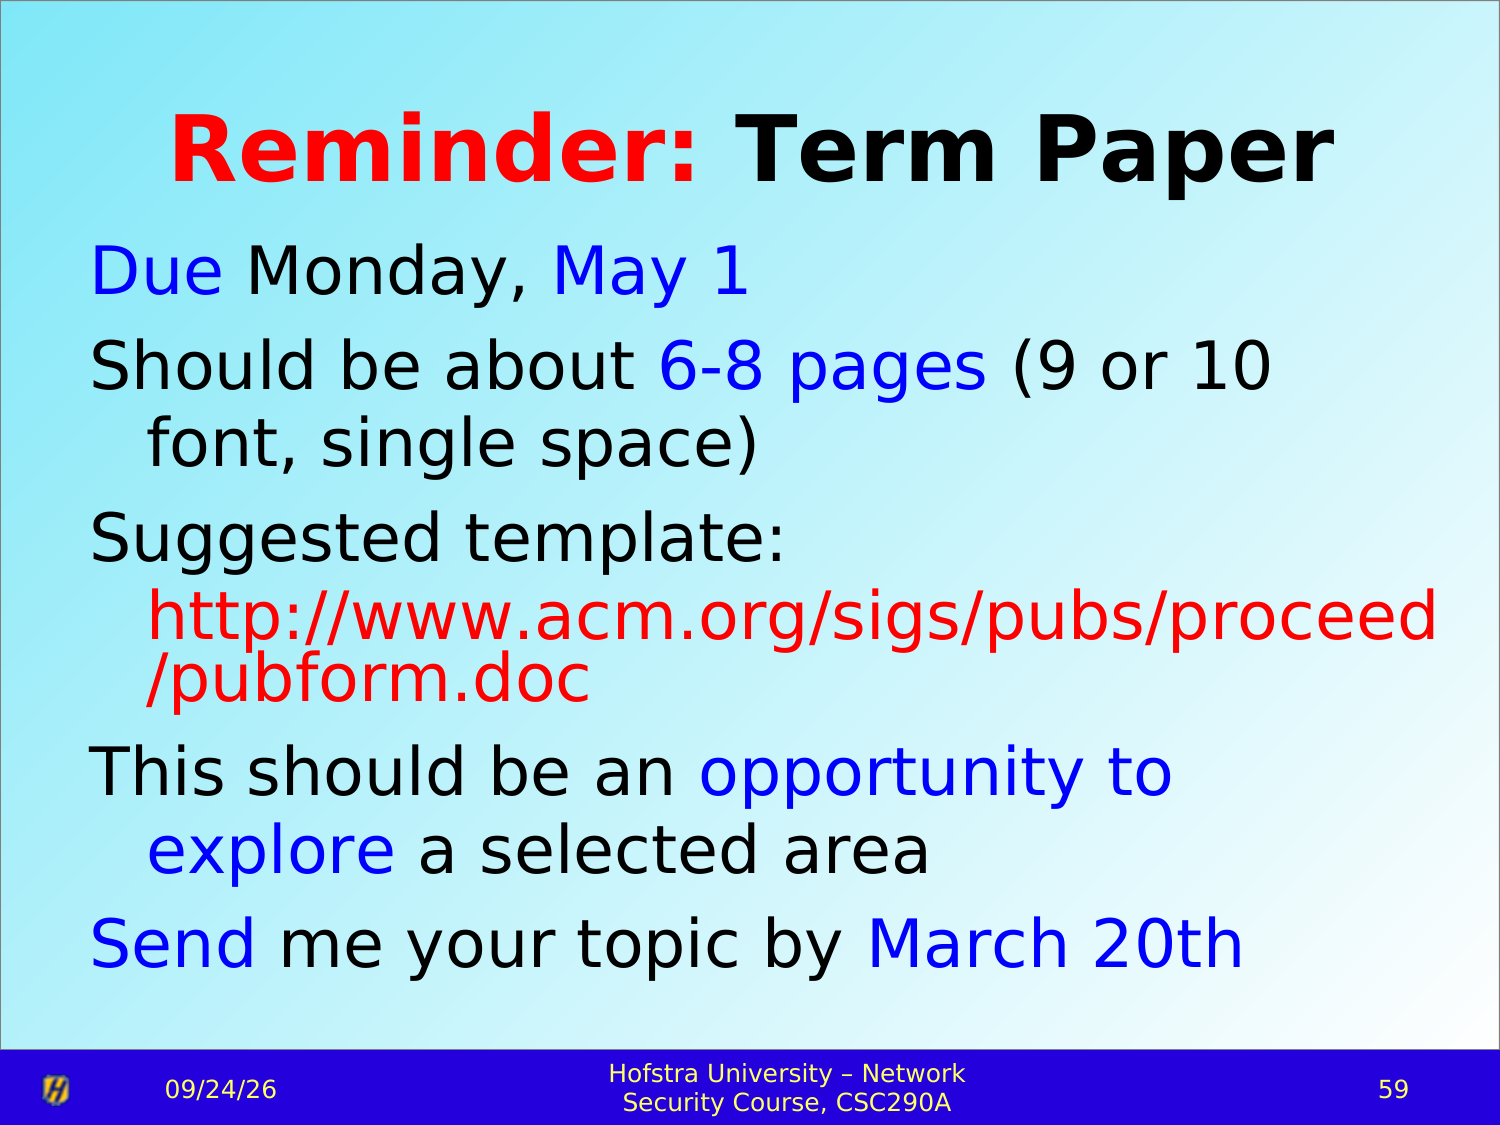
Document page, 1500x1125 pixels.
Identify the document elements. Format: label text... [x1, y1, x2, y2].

list Due Monday, May 1 Should be about 6-8 pages (9 or 10 font, single space) Suggested template: http://www.acm.org/sigs/pubs/proceed/pubform.doc This should be an opportunity to explore a selected area Send me your topic by March 20th [75, 224, 1457, 930]
picture [37, 1072, 76, 1110]
title Reminder: Term Paper [112, 85, 1391, 212]
